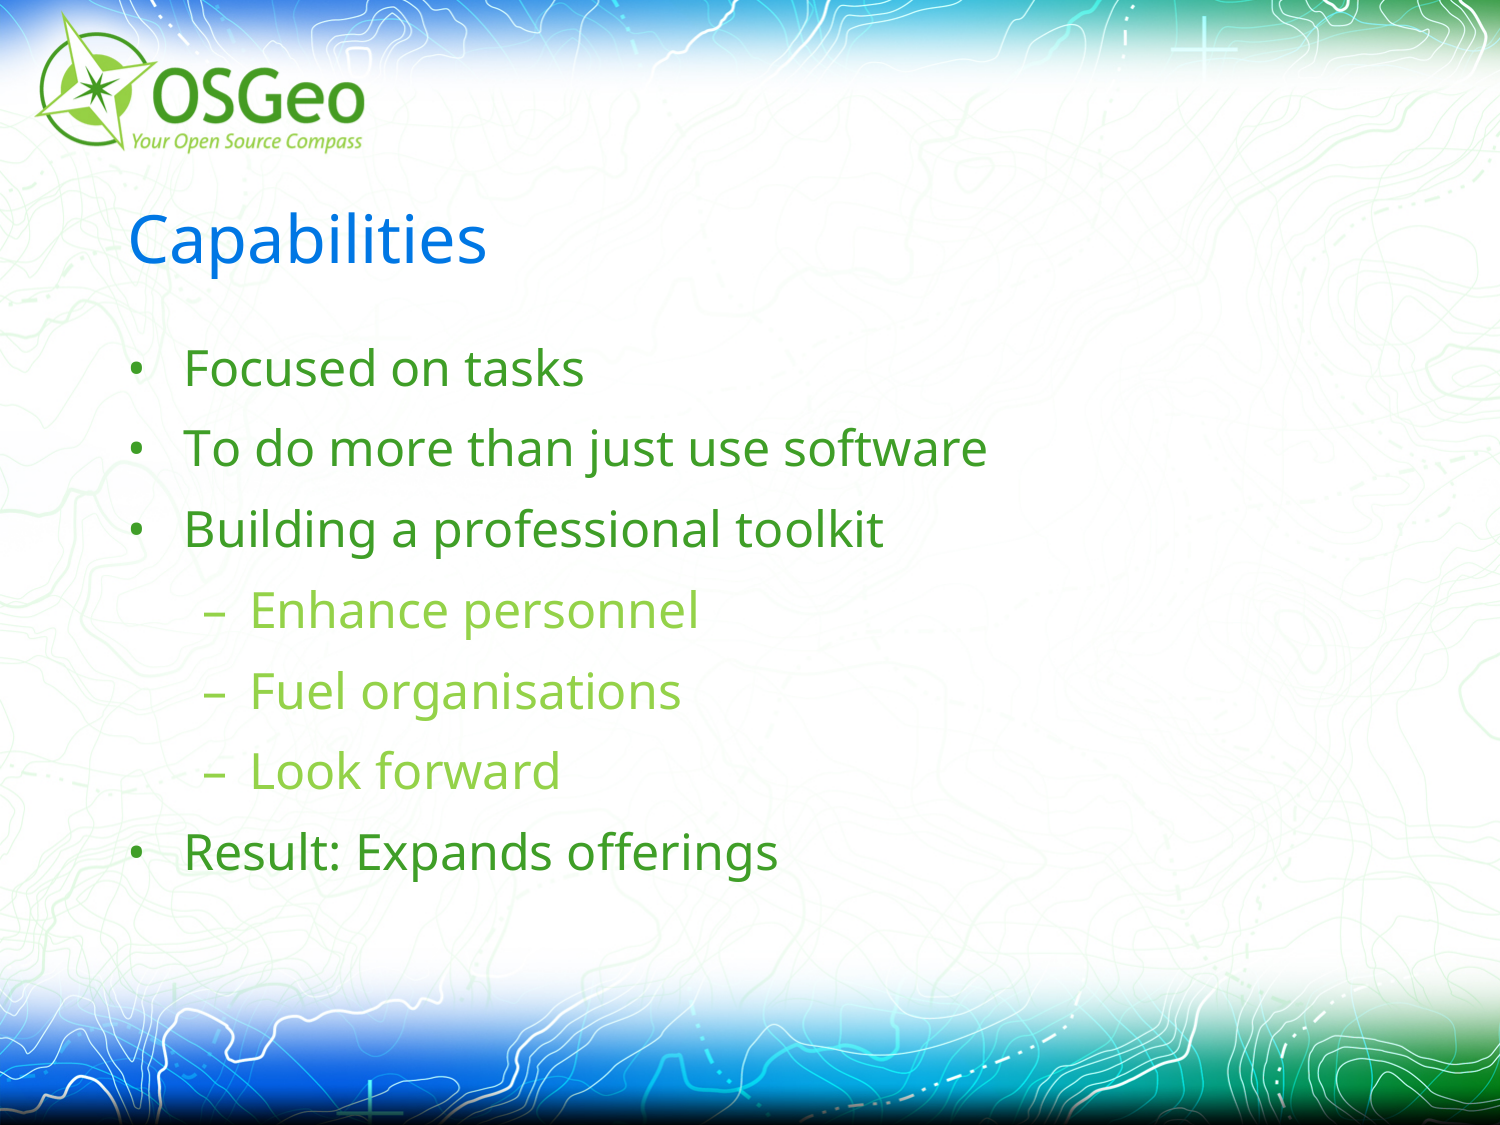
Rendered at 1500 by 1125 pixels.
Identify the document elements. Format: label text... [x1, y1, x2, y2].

list Focused on tasks To do more than just use software Building a professional toolkit Enhance personnel Fuel organisations Look forward Result: Expands offerings [112, 324, 1388, 1068]
title Capabilities [112, 187, 1388, 288]
picture [0, 0, 1500, 1125]
